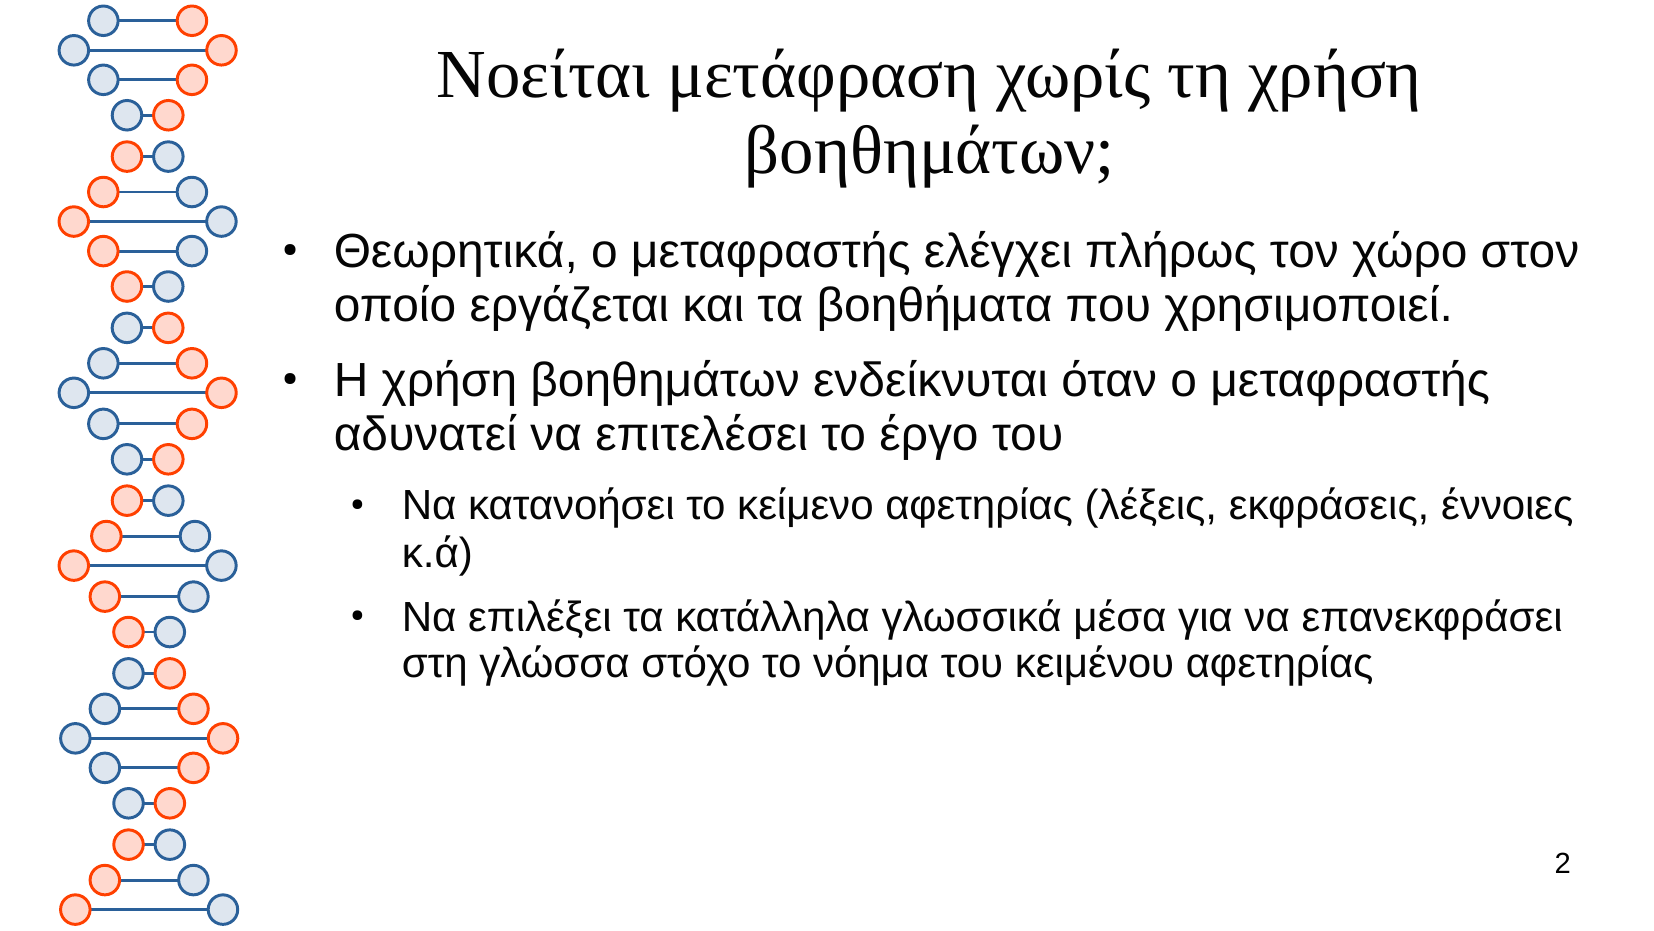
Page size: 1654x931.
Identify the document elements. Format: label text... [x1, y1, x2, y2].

title Νοείται μετάφραση χωρίς τη χρήση βοηθημάτων; [265, 35, 1595, 189]
list Θεωρητικά, ο μεταφραστής ελέγχει πλήρως τον χώρο στον οποίο εργάζεται και τα βοηθήματα που χρησιμοποιεί. Η χρήση βοηθημάτων ενδείκνυται όταν ο μεταφραστής αδυνατεί να επιτελέσει το έργο του Να κατανοήσει το κείμενο αφετηρίας (λέξεις, εκφράσεις, έννοιες κ.ά) Να επιλέξει τα κατάλληλα γλωσσικά μέσα για να επανεκφράσει στη γλώσσα στόχο το νόημα του κειμένου αφετηρίας [265, 224, 1595, 764]
